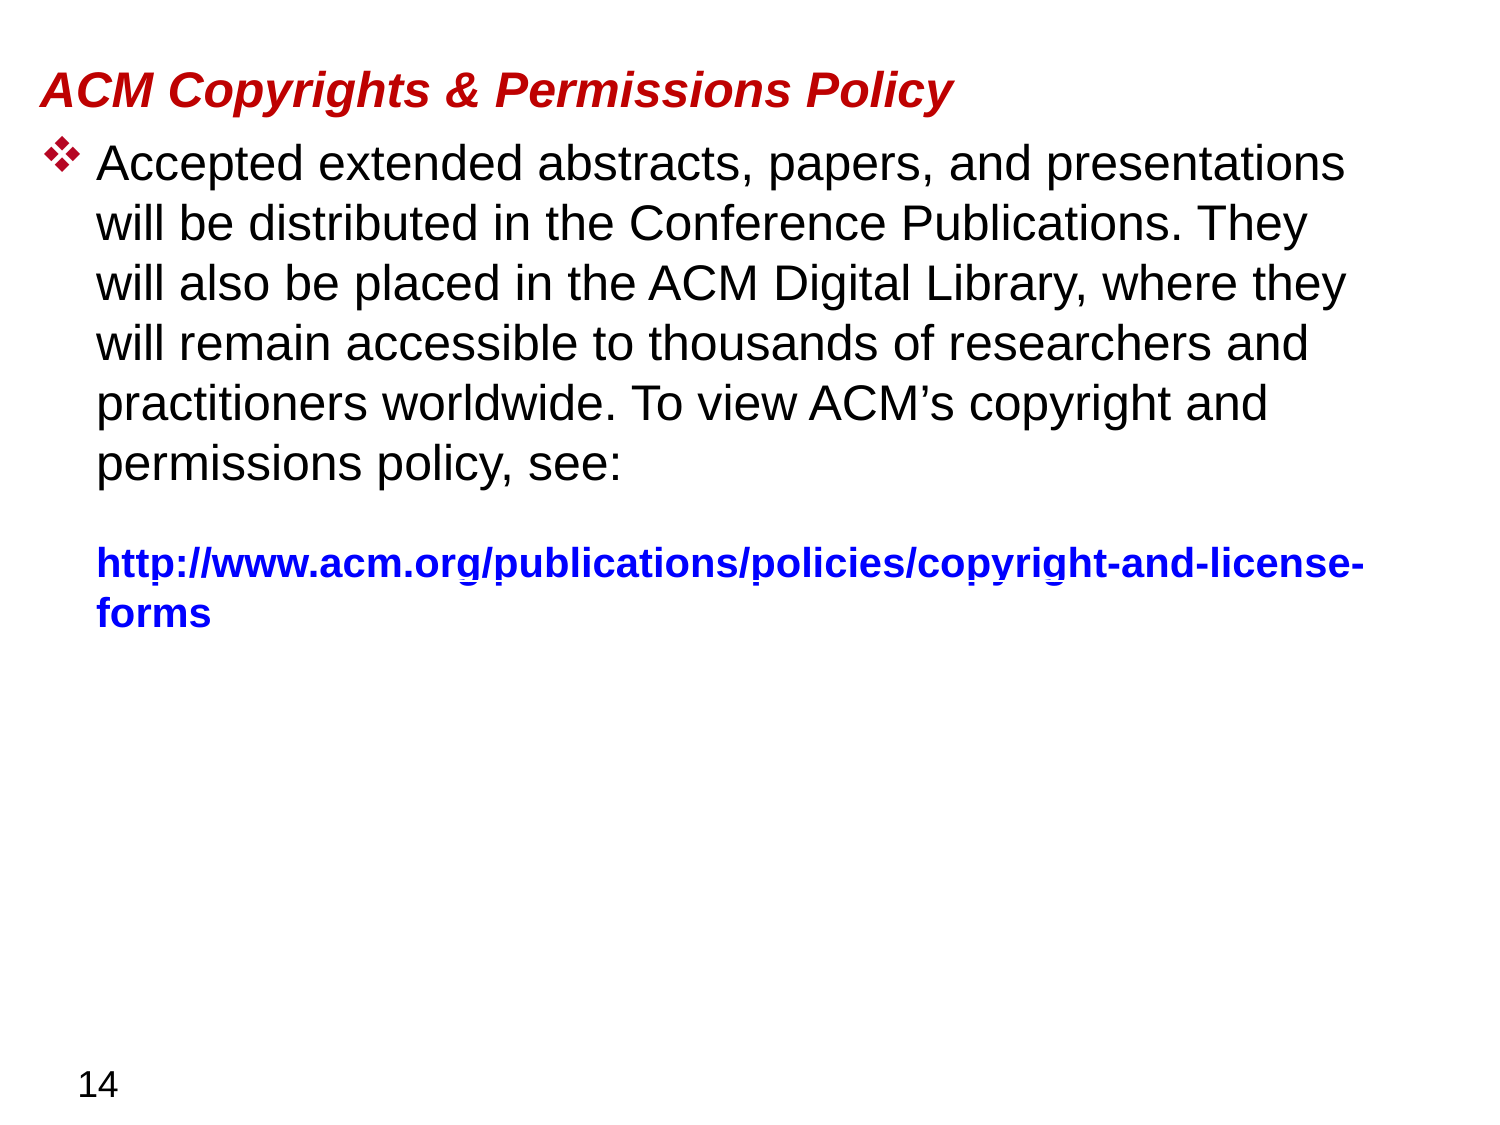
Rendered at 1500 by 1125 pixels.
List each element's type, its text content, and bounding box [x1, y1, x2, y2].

text_box ACM Copyrights & Permissions Policy Accepted extended abstracts, papers, and presentations will be distributed in the Conference Publications. They will also be placed in the ACM Digital Library, where they will remain accessible to thousands of researchers and practitioners worldwide. To view ACM’s copyright and permissions policy, see: http://www.acm.org/publications/policies/copyright-and-license-forms [24, 50, 1388, 750]
text_box <number> [62, 1037, 1463, 1113]
